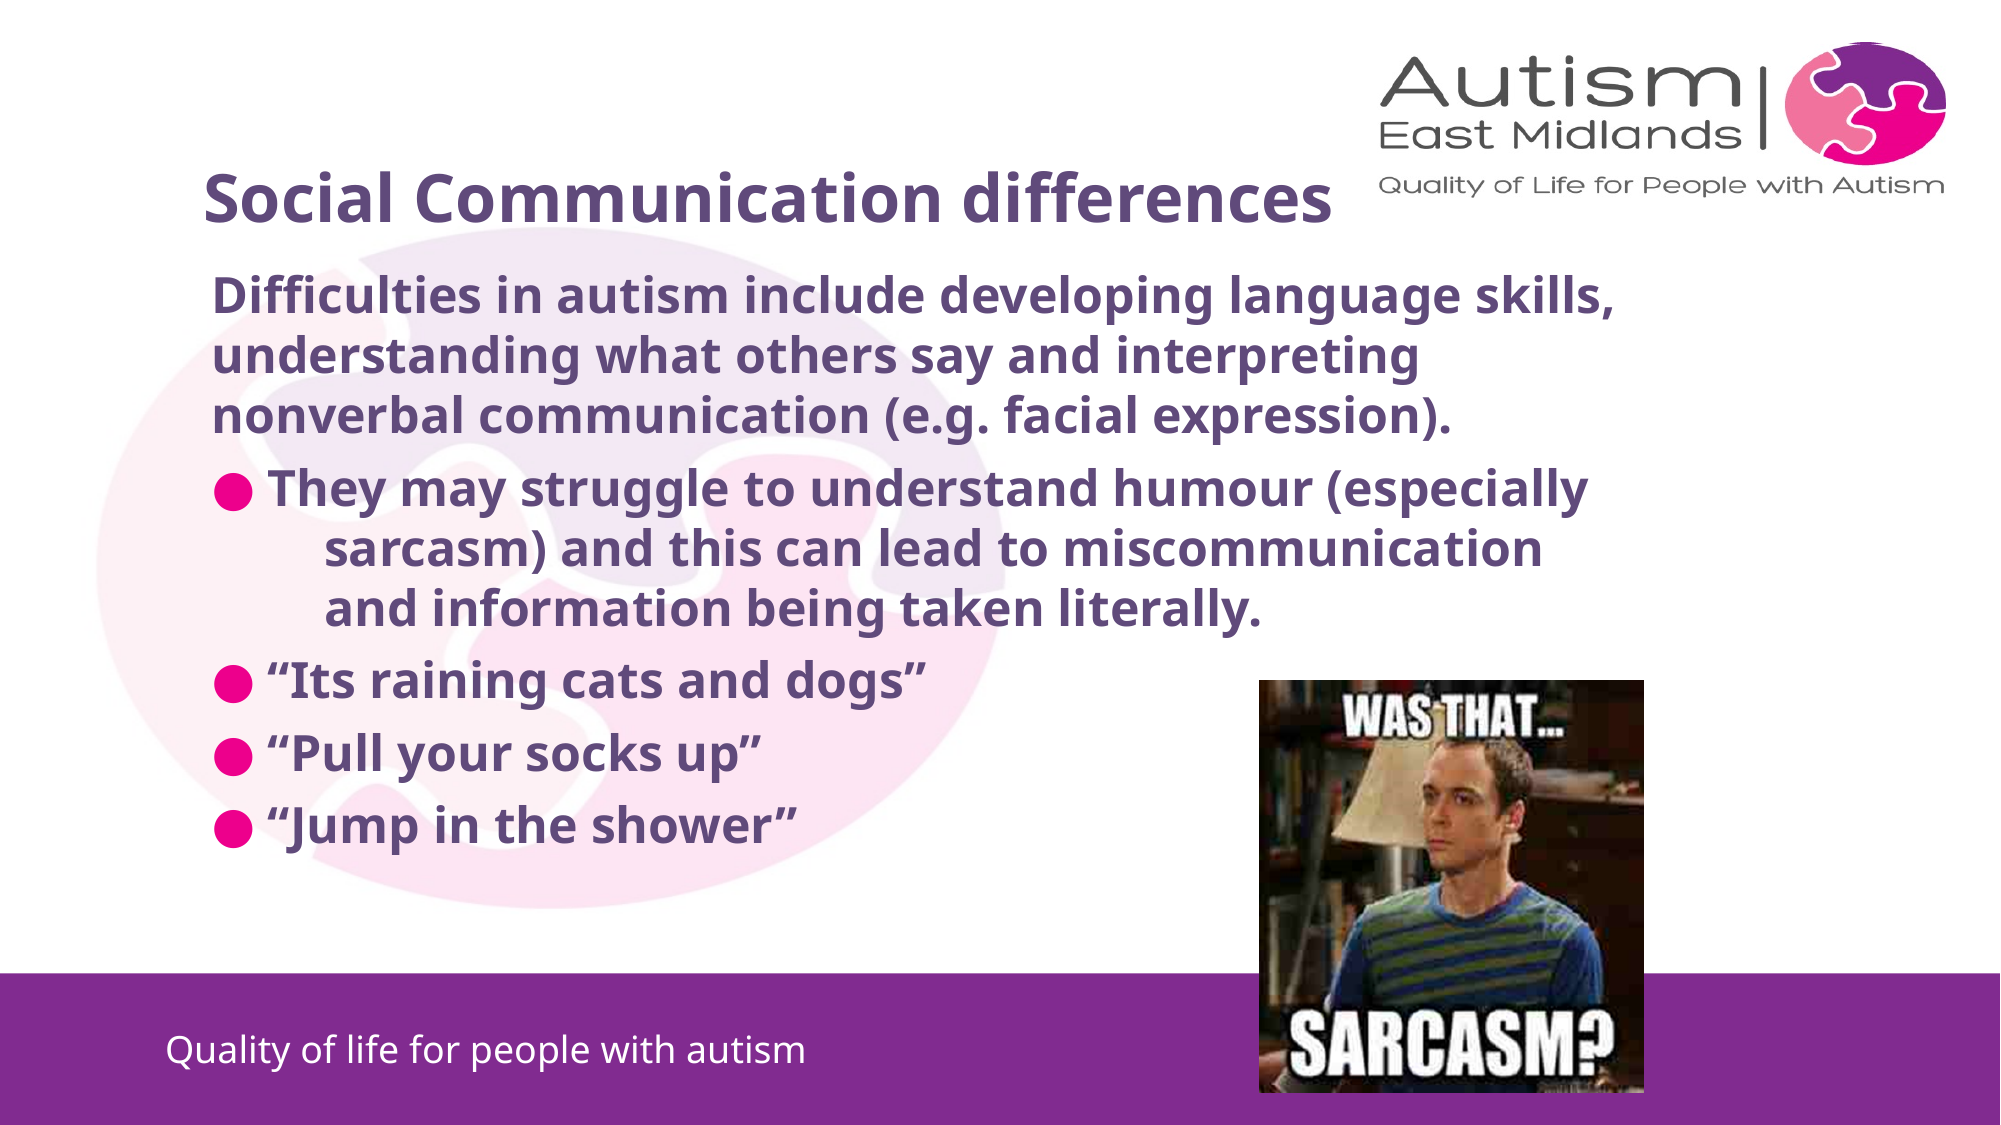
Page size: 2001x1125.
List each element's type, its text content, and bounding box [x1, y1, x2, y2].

title Social Communication differences [188, 95, 1591, 296]
picture [1259, 680, 1644, 1093]
list Difficulties in autism include developing language skills, understanding what others say and interpreting nonverbal communication (e.g. facial expression). They may struggle to understand humour (especially sarcasm) and this can lead to miscommunication and information being taken literally. “Its raining cats and dogs” “Pull your socks up” “Jump in the shower” [196, 256, 1644, 953]
